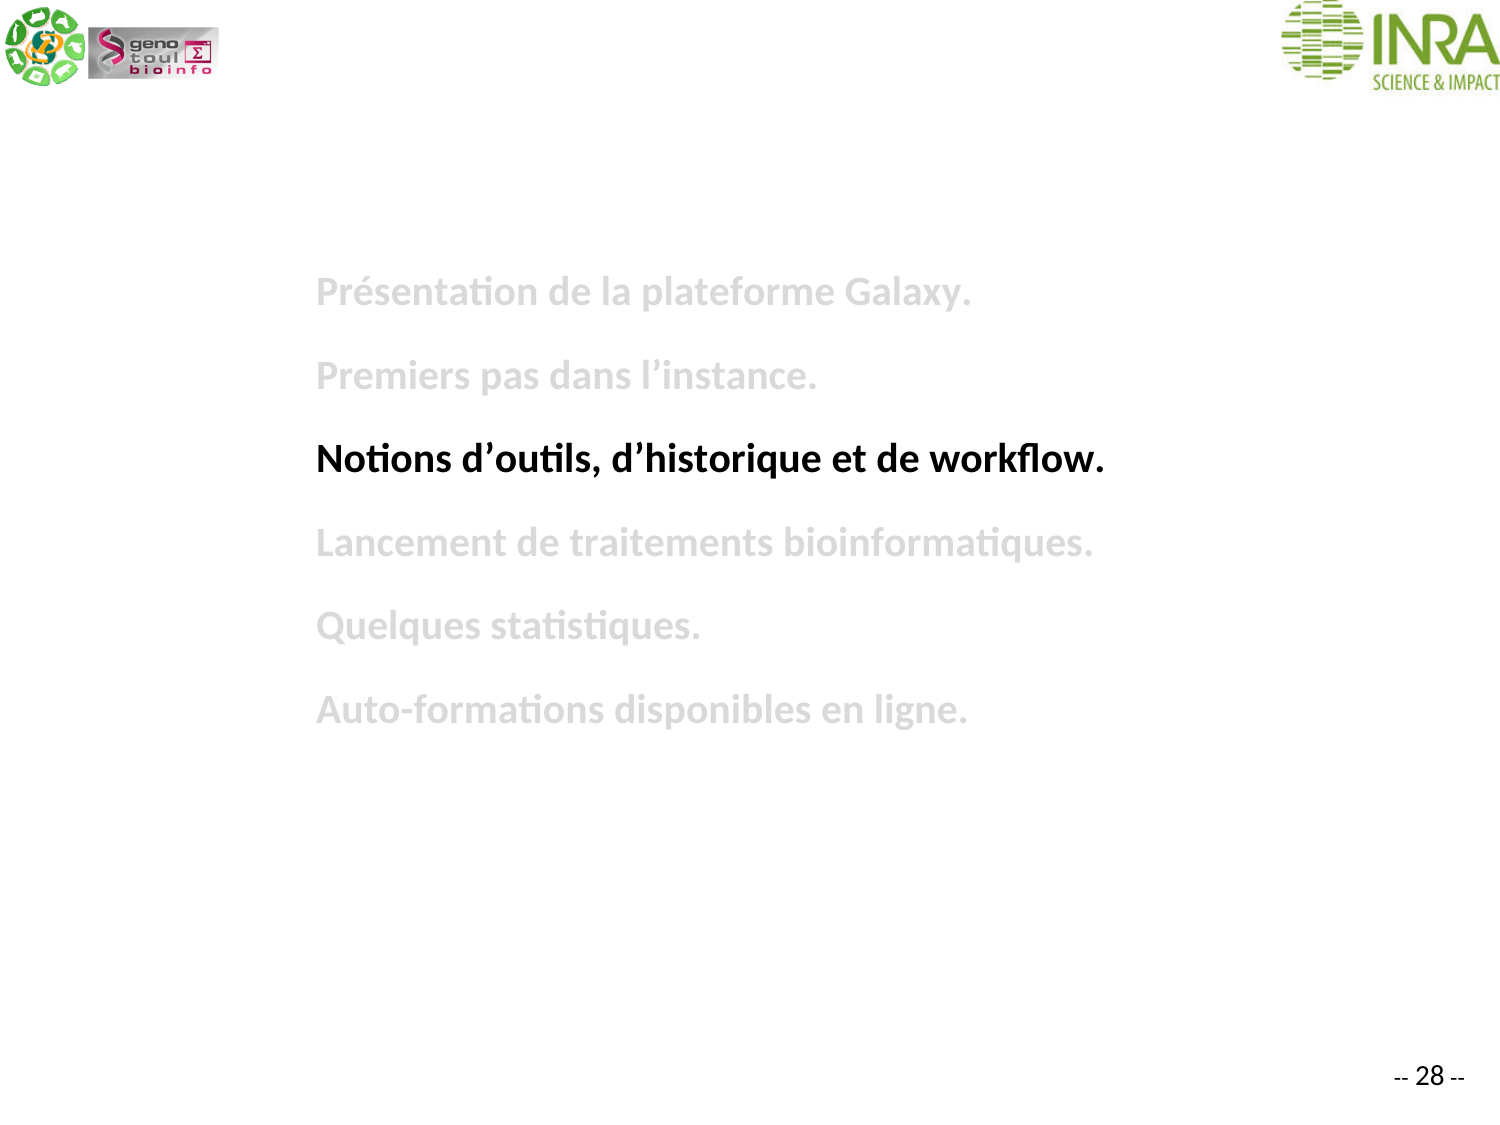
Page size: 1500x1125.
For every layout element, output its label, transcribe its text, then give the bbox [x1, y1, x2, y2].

picture [5, 7, 85, 86]
text_box Présentation de la plateforme Galaxy. Premiers pas dans l’instance. Notions d’outils, d’historique et de workflow. Lancement de traitements bioinformatiques. Quelques statistiques. Auto-formations disponibles en ligne. [301, 267, 1400, 992]
picture [1281, 0, 1500, 110]
picture [88, 27, 219, 79]
